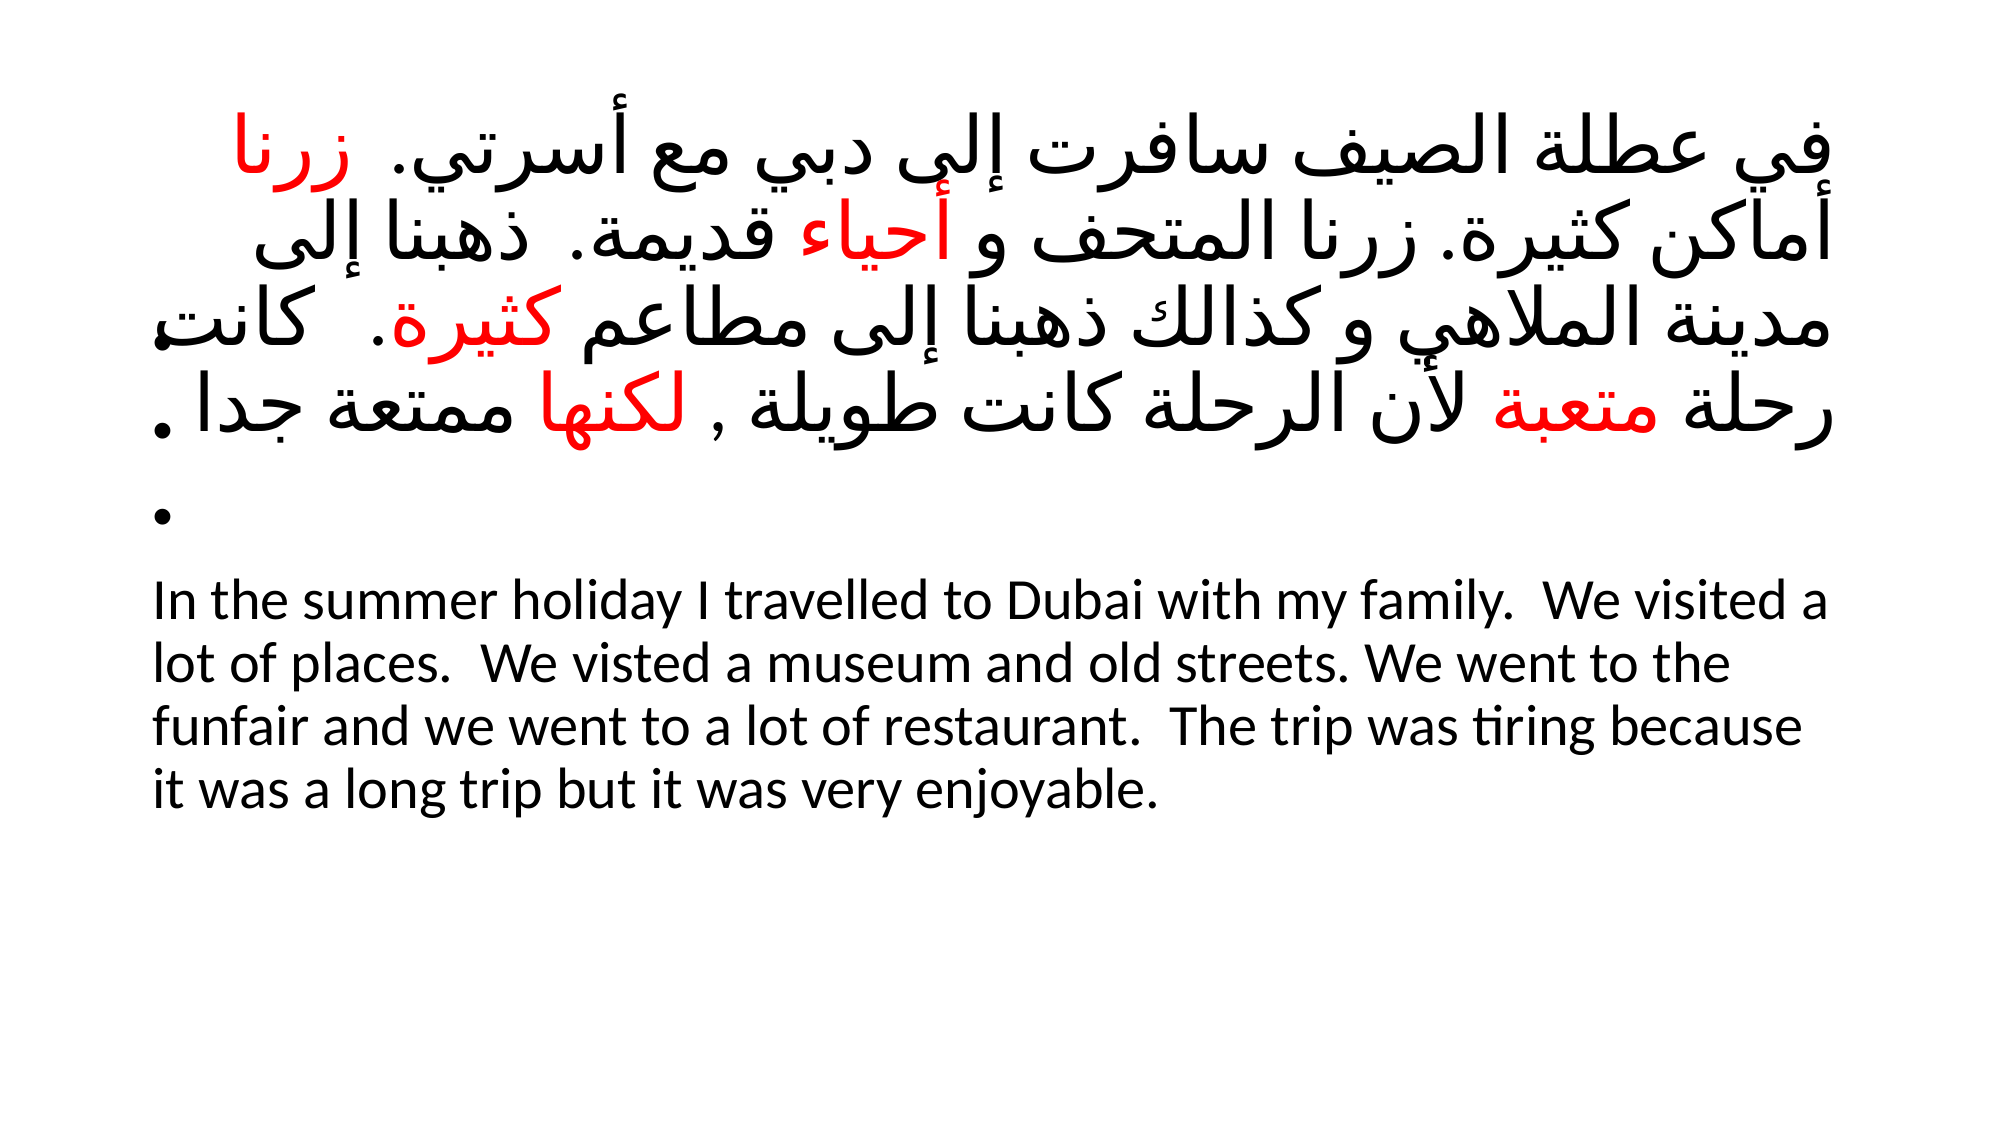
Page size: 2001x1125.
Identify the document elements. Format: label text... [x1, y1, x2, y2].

title في عطلة الصيف سافرت إلى دبي مع أسرتي. زرنا أماكن كثيرة. زرنا المتحف و أحياء قديمة. ذهبنا إلى مدينة الملاهي و كذالك ذهبنا إلى مطاعم كثيرة. كانت رحلة متعبة لأن الرحلة كانت طويلة , لكنها ممتعة جدا [137, 59, 1863, 299]
list In the summer holiday I travelled to Dubai with my family. We visited a lot of places. We visted a museum and old streets. We went to the funfair and we went to a lot of restaurant. The trip was tiring because it was a long trip but it was very enjoyable. [137, 299, 1863, 1014]
